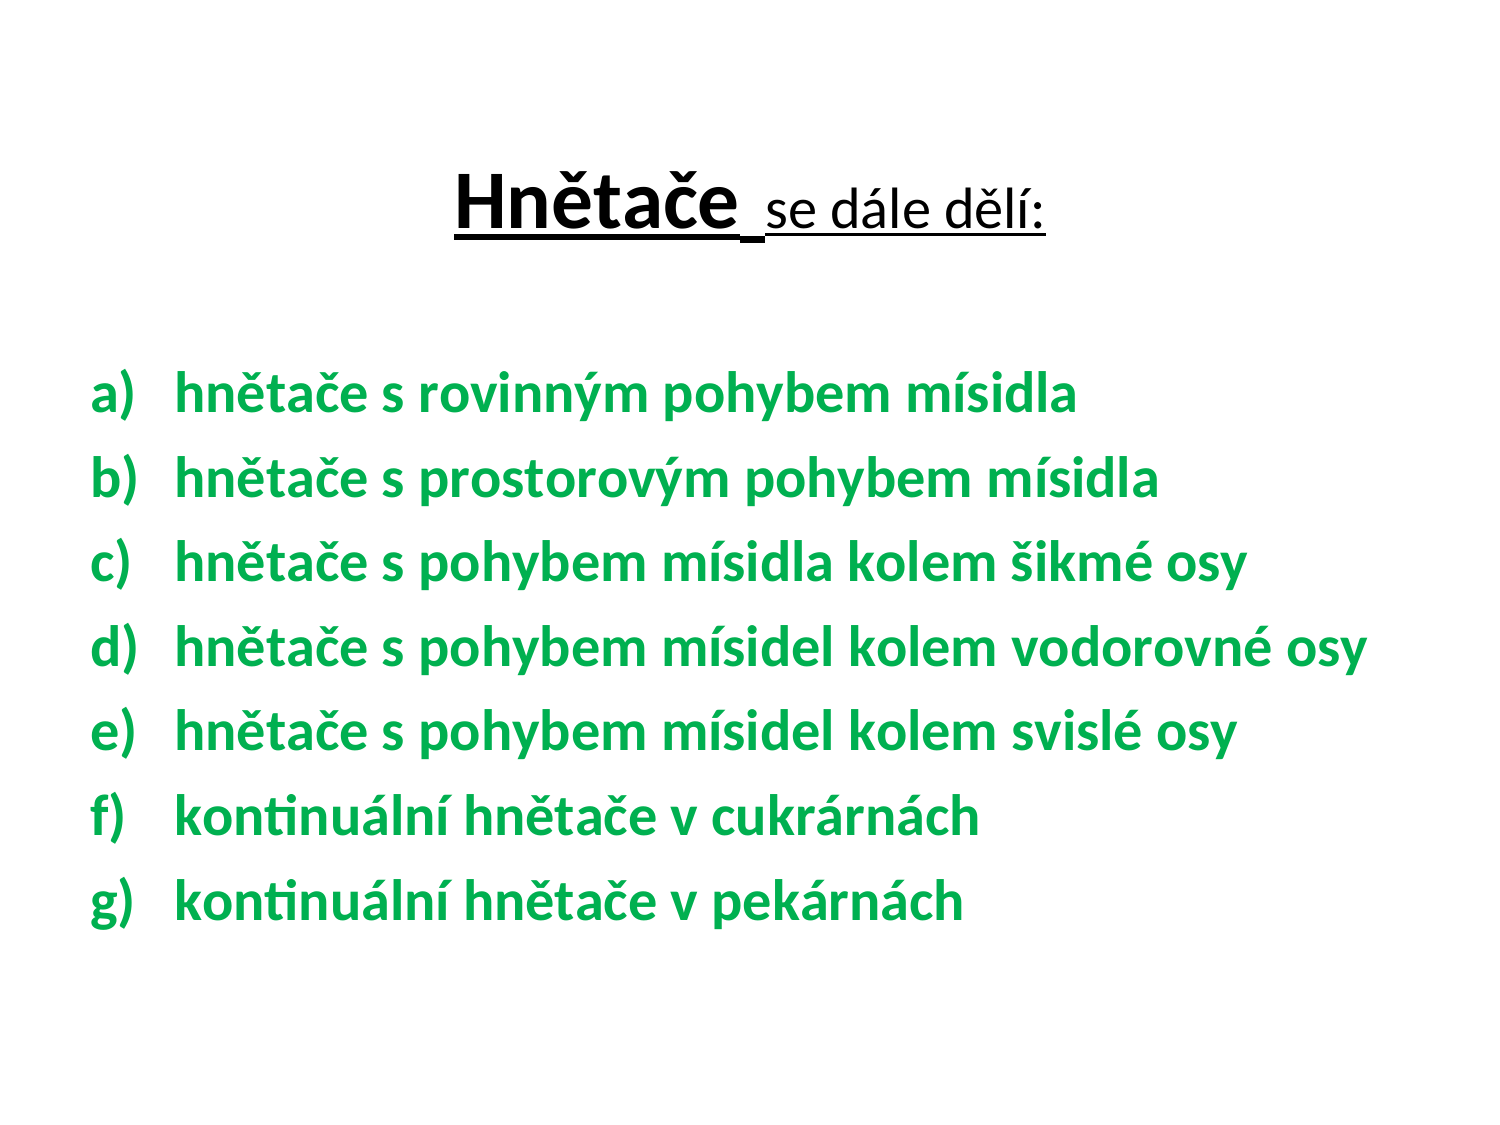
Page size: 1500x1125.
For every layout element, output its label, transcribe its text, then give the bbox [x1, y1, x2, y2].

list hnětače s rovinným pohybem mísidla hnětače s prostorovým pohybem mísidla hnětače s pohybem mísidla kolem šikmé osy hnětače s pohybem mísidel kolem vodorovné osy hnětače s pohybem mísidel kolem svislé osy kontinuální hnětače v cukrárnách kontinuální hnětače v pekárnách [75, 262, 1426, 1027]
title Hnětače se dále dělí: [75, 18, 1426, 259]
